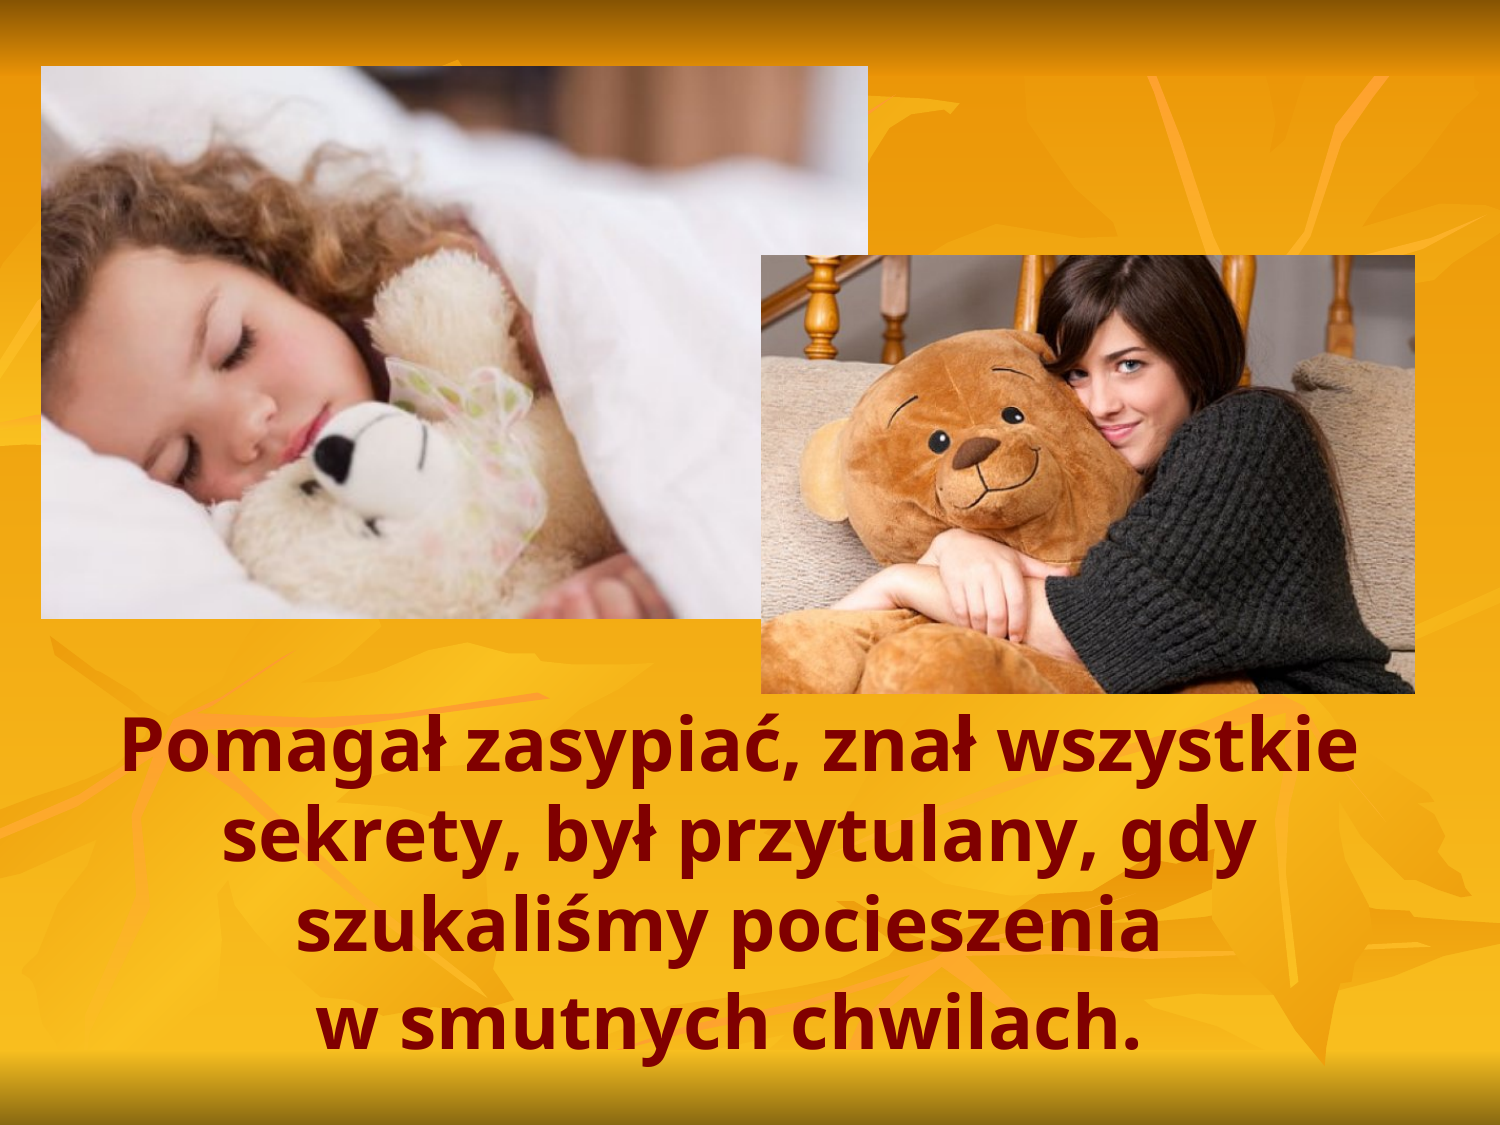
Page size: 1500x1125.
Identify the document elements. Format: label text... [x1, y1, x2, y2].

picture [41, 66, 1415, 694]
title Pomagał zasypiać, znał wszystkie sekrety, był przytulany, gdy szukaliśmy pocieszenia w smutnych chwilach. [64, 704, 1415, 1059]
